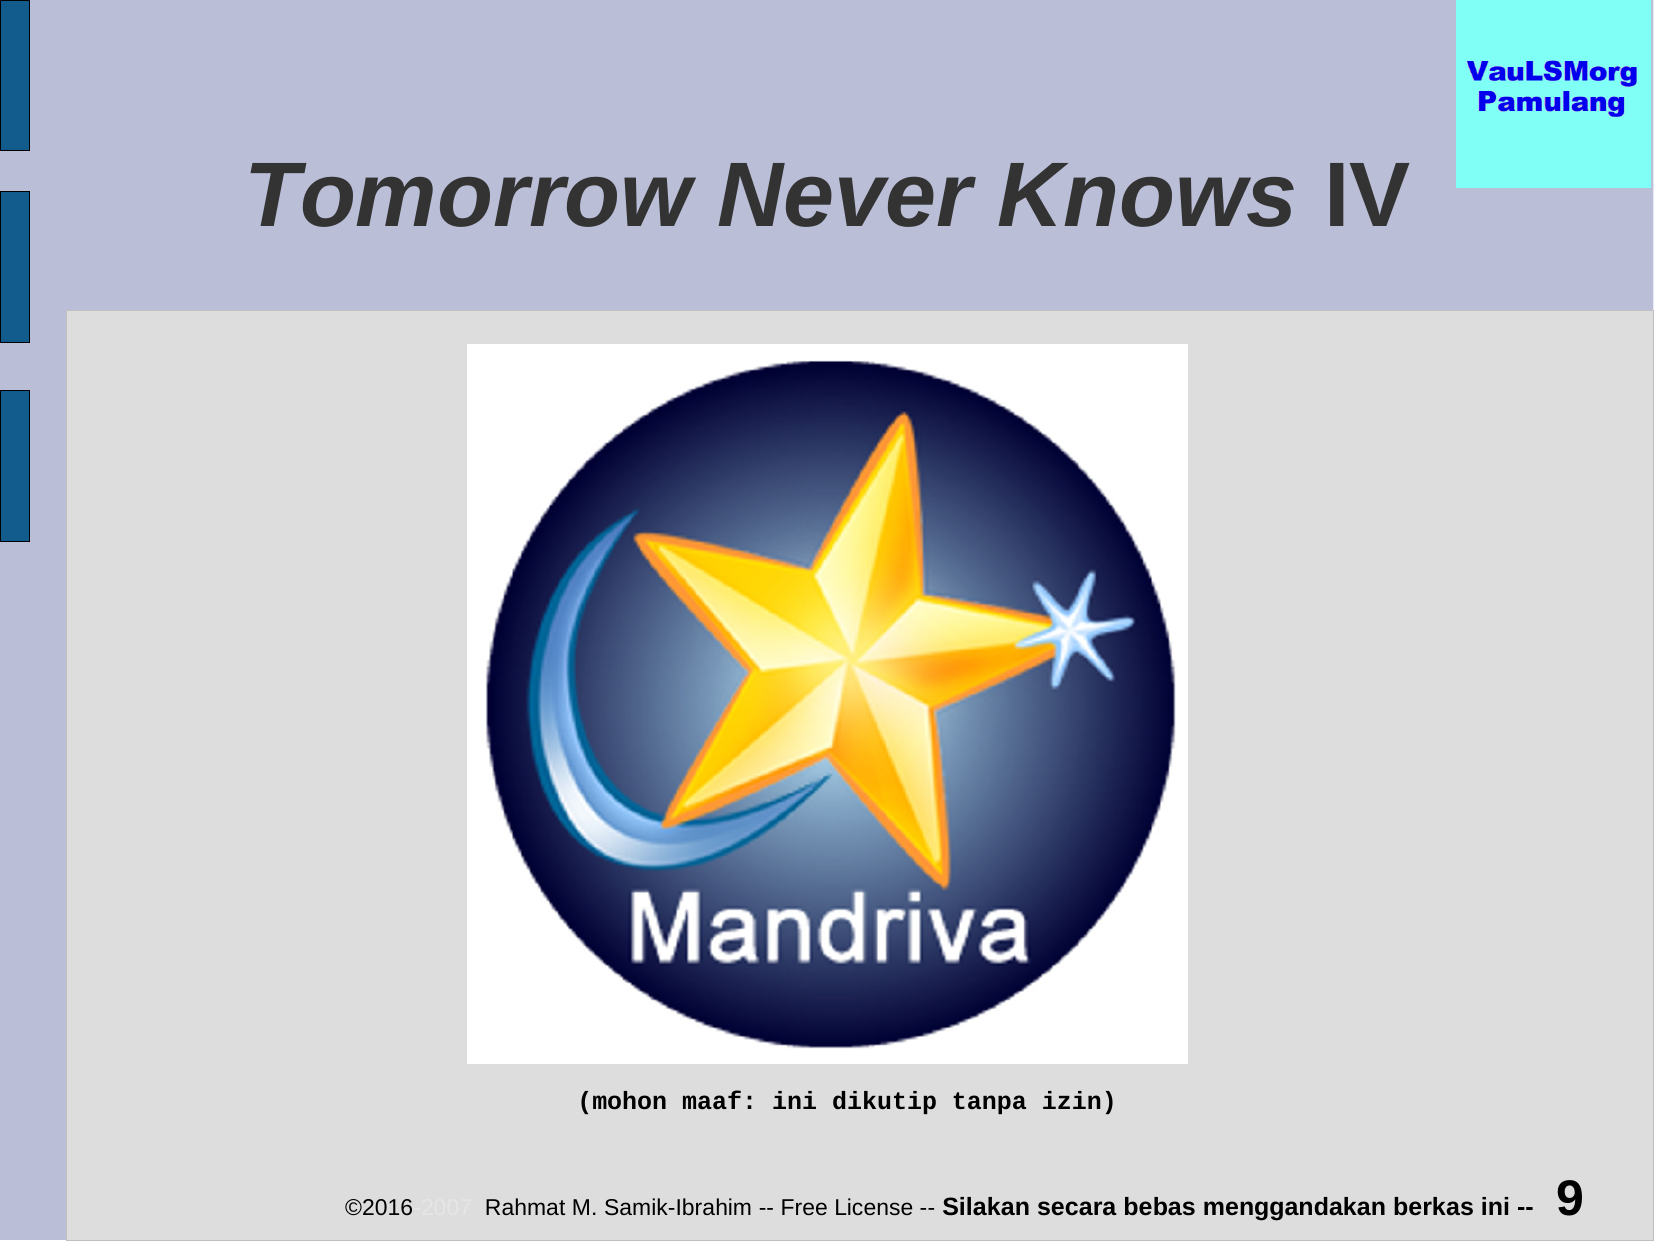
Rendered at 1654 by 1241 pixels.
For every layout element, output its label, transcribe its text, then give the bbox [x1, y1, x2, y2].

picture [467, 344, 1188, 1065]
title Tomorrow Never Knows IV [121, 91, 1534, 299]
text_box (mohon maaf: ini dikutip tanpa izin) [562, 1081, 1133, 1126]
picture [1456, 0, 1651, 188]
